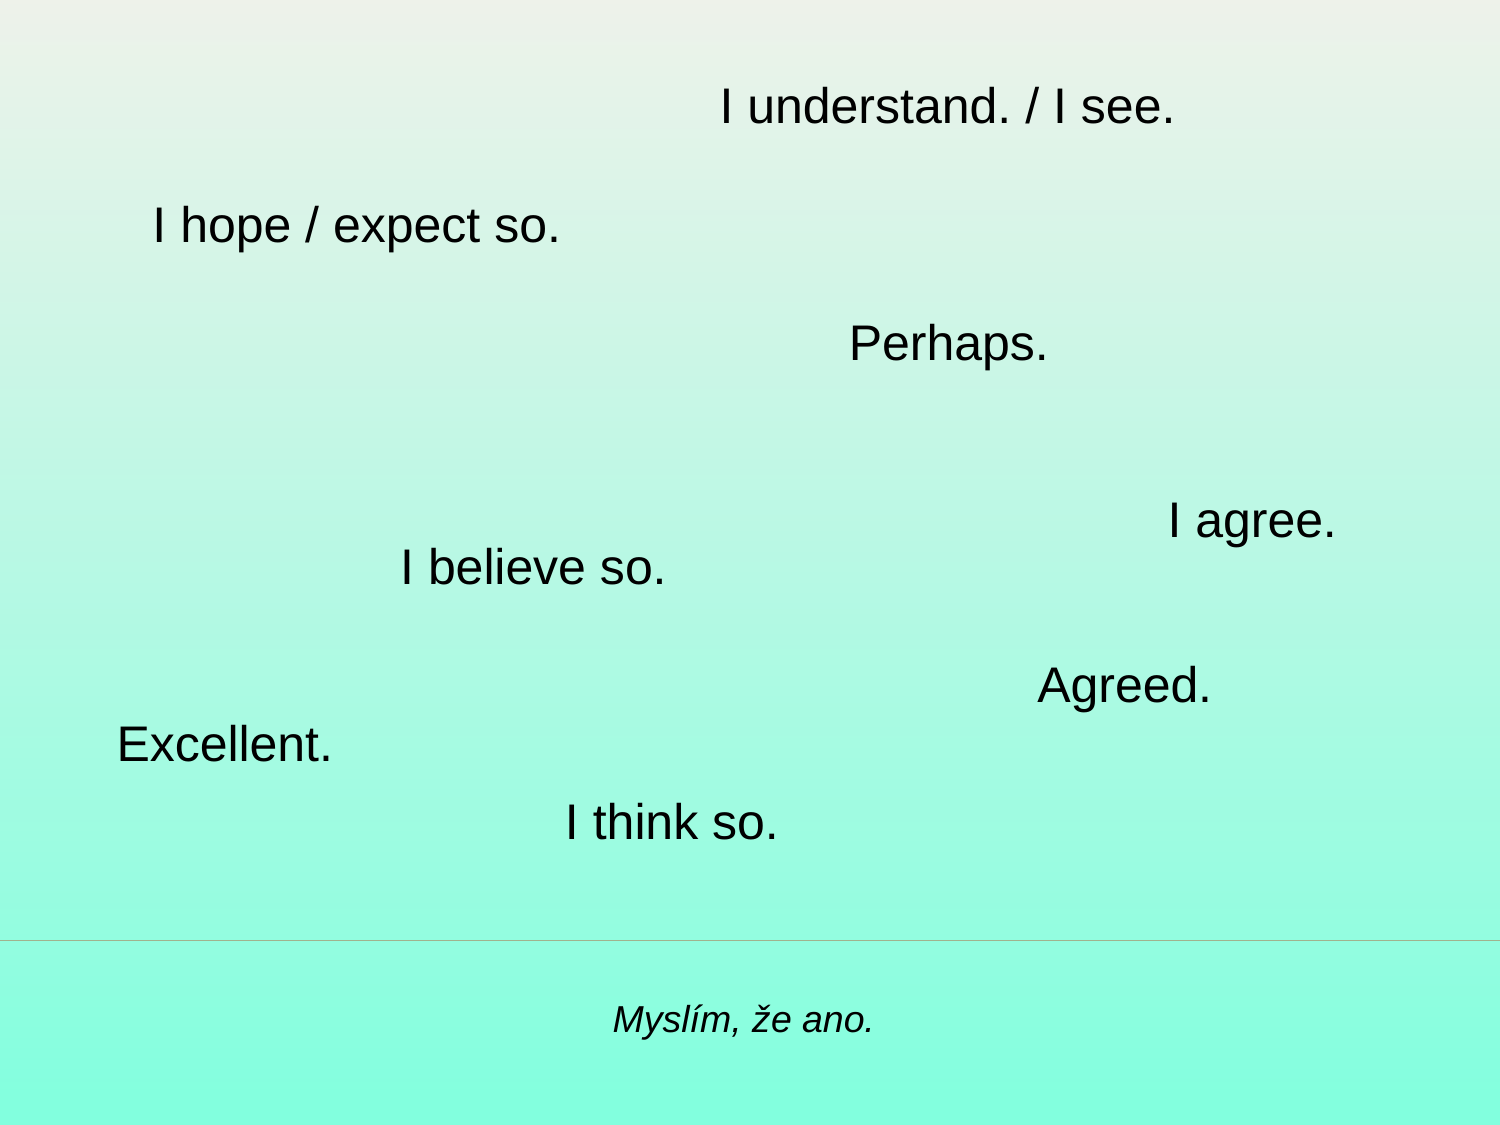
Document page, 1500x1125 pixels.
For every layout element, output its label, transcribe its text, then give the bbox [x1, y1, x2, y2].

text_box I hope / expect so. [137, 184, 577, 261]
text_box I think so. [550, 781, 795, 858]
text_box I believe so. [385, 527, 682, 603]
text_box Perhaps. [834, 302, 1064, 379]
text_box Agreed. [1022, 645, 1228, 721]
text_box Excellent. [101, 704, 349, 780]
text_box I agree. [1152, 479, 1353, 556]
text_box I understand. / I see. [704, 66, 1192, 142]
text_box Myslím, že ano. [597, 987, 891, 1049]
